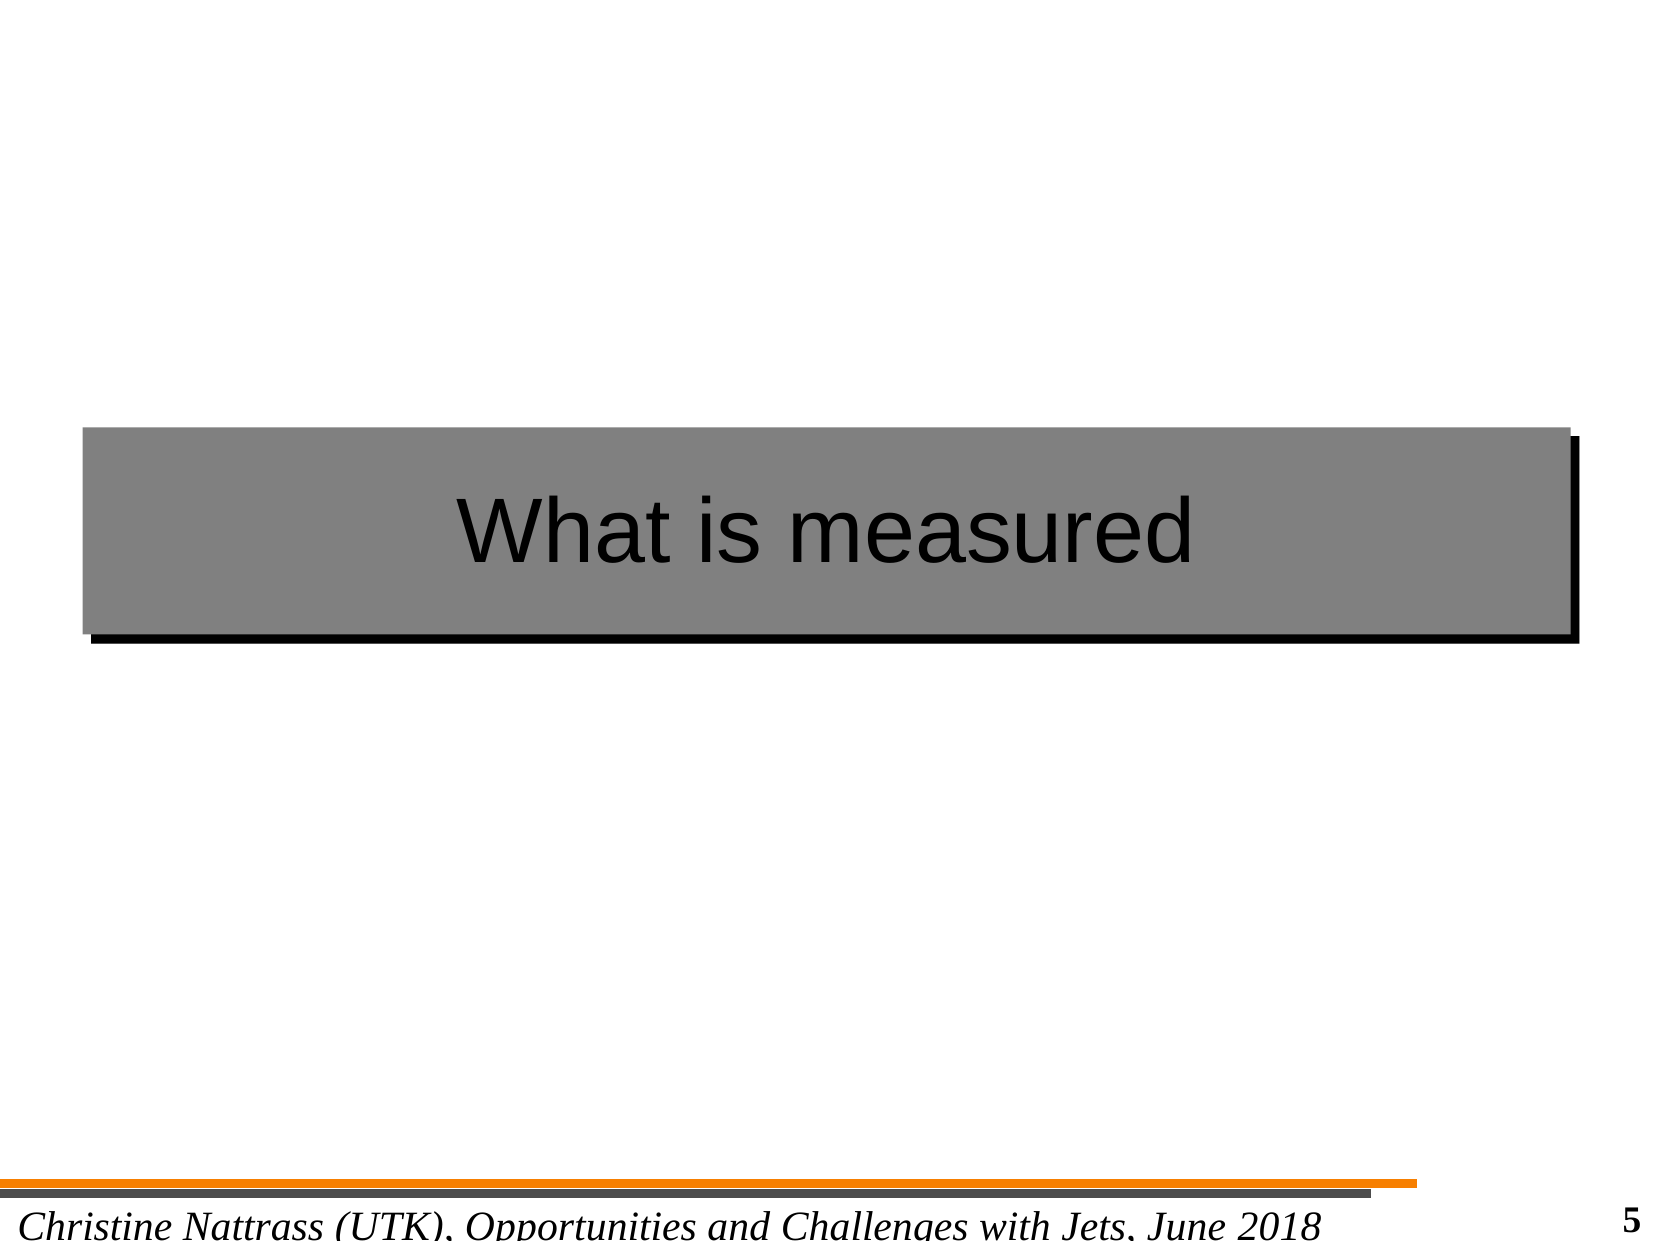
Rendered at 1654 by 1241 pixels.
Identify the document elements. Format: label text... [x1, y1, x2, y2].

title What is measured [82, 427, 1571, 635]
